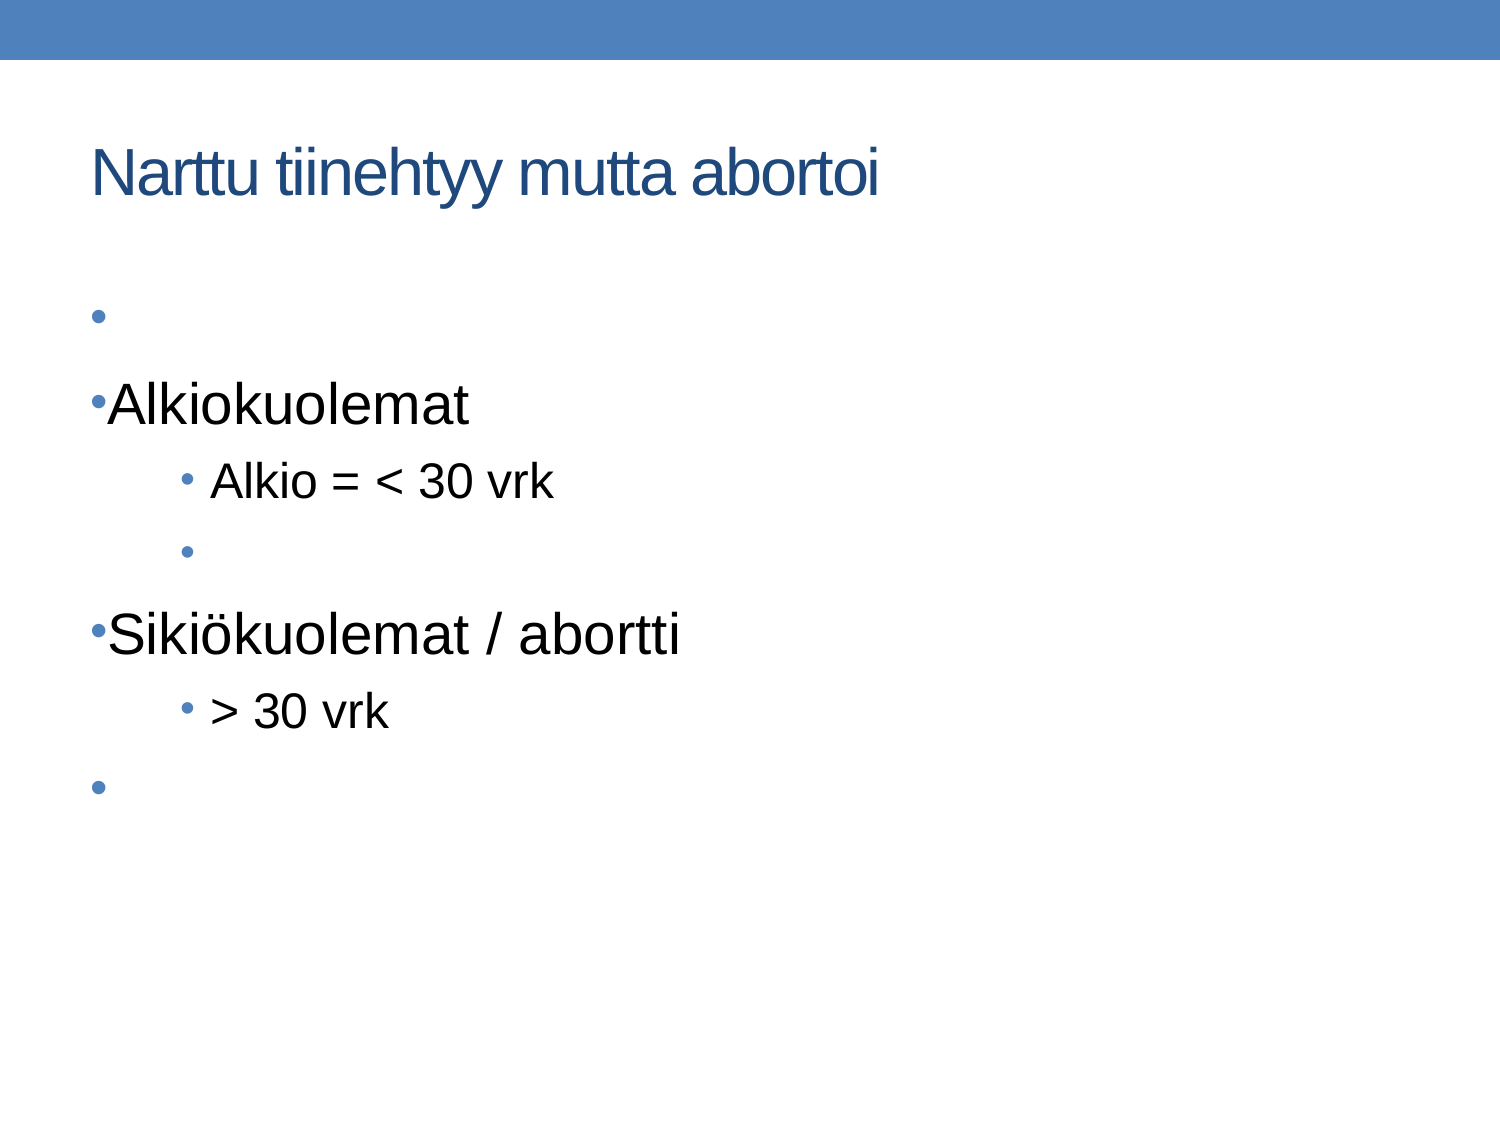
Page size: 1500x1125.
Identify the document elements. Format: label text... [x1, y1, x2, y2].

list Alkiokuolemat Alkio = < 30 vrk Sikiökuolemat / abortti > 30 vrk [75, 274, 738, 1049]
title Narttu tiinehtyy mutta abortoi [75, 87, 1426, 251]
